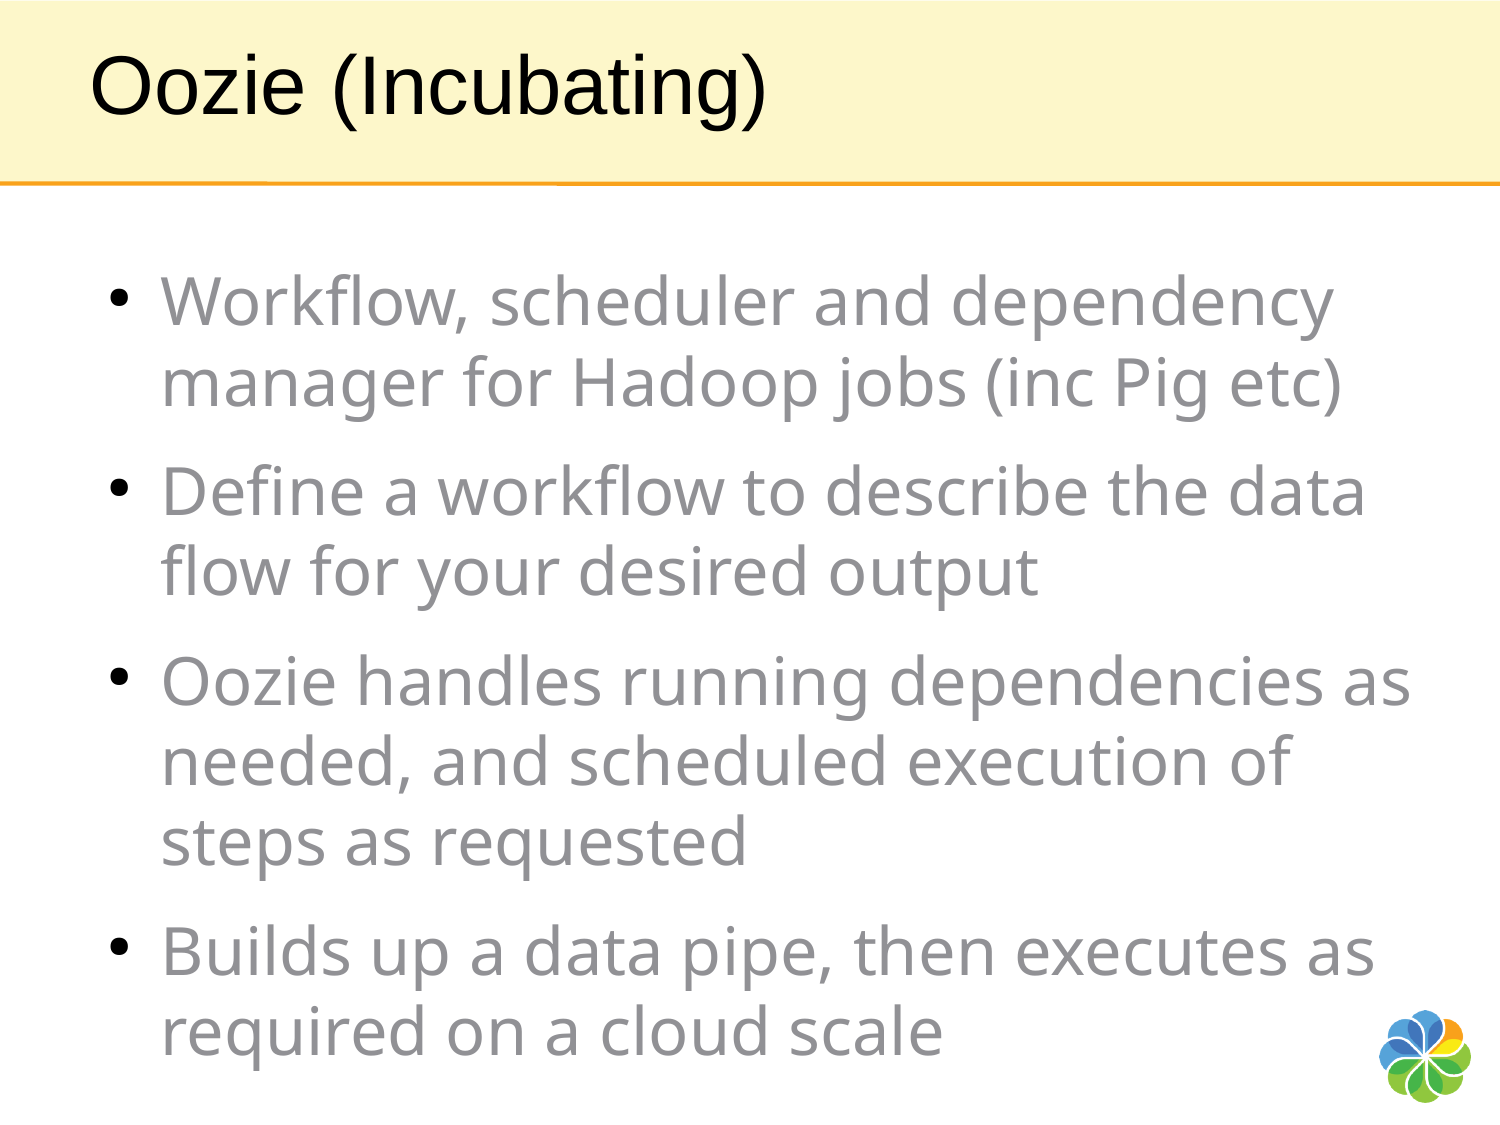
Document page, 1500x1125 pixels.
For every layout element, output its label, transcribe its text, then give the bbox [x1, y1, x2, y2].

list [75, 356, 738, 1005]
list Workflow, scheduler and dependency manager for Hadoop jobs (inc Pig etc) Define a workflow to describe the data flow for your desired output Oozie handles running dependencies as needed, and scheduled execution of steps as requested Builds up a data pipe, then executes as required on a cloud scale [75, 251, 1447, 1093]
list [761, 251, 1425, 1005]
picture [1379, 1010, 1471, 1103]
title Oozie (Incubating) [75, 24, 1425, 163]
